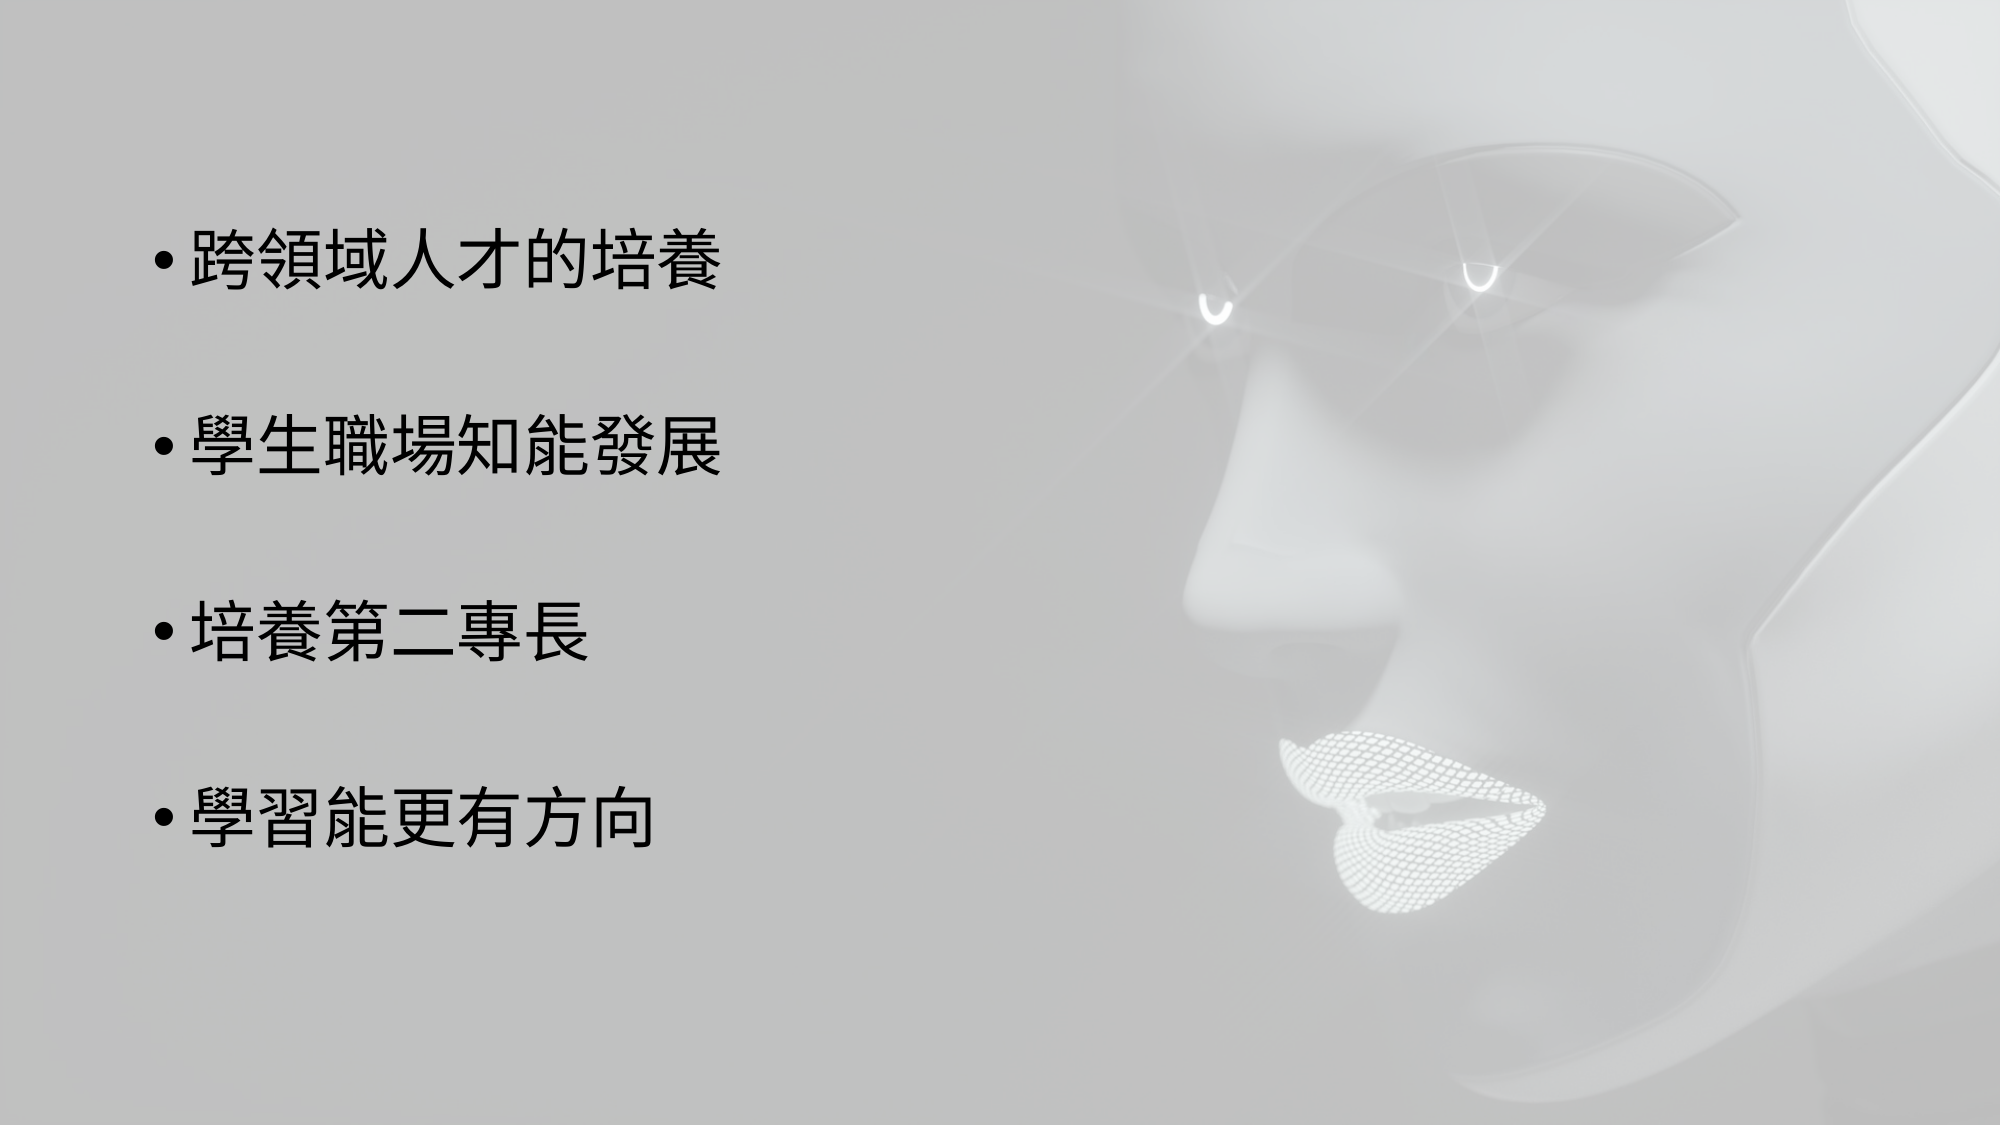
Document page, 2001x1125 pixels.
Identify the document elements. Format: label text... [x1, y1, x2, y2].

list 跨領域人才的培養 學生職場知能發展 培養第二專長 學習能更有方向 [137, 219, 1863, 988]
